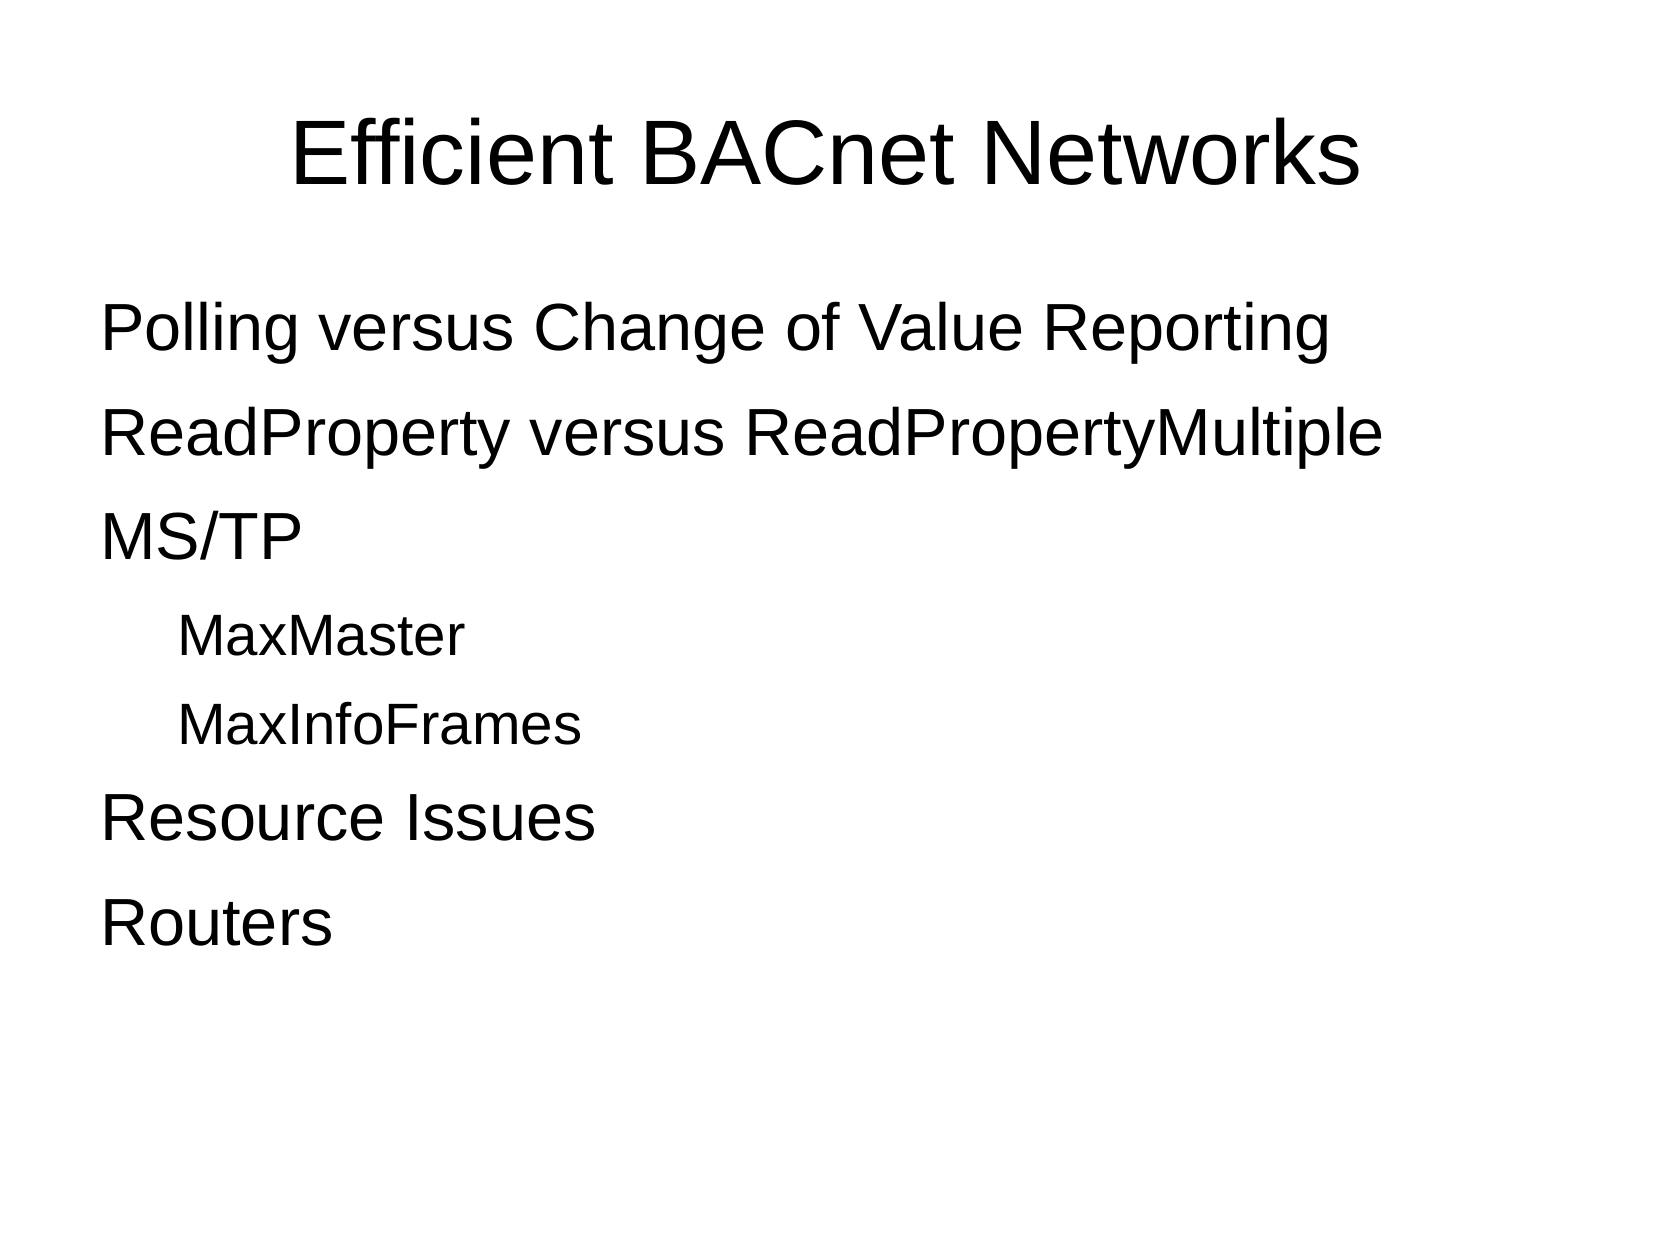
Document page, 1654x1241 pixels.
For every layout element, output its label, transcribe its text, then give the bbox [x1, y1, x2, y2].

list Polling versus Change of Value Reporting ReadProperty versus ReadPropertyMultiple MS/TP MaxMaster MaxInfoFrames Resource Issues Routers [82, 290, 1571, 1094]
title Efficient BACnet Networks [82, 56, 1571, 250]
